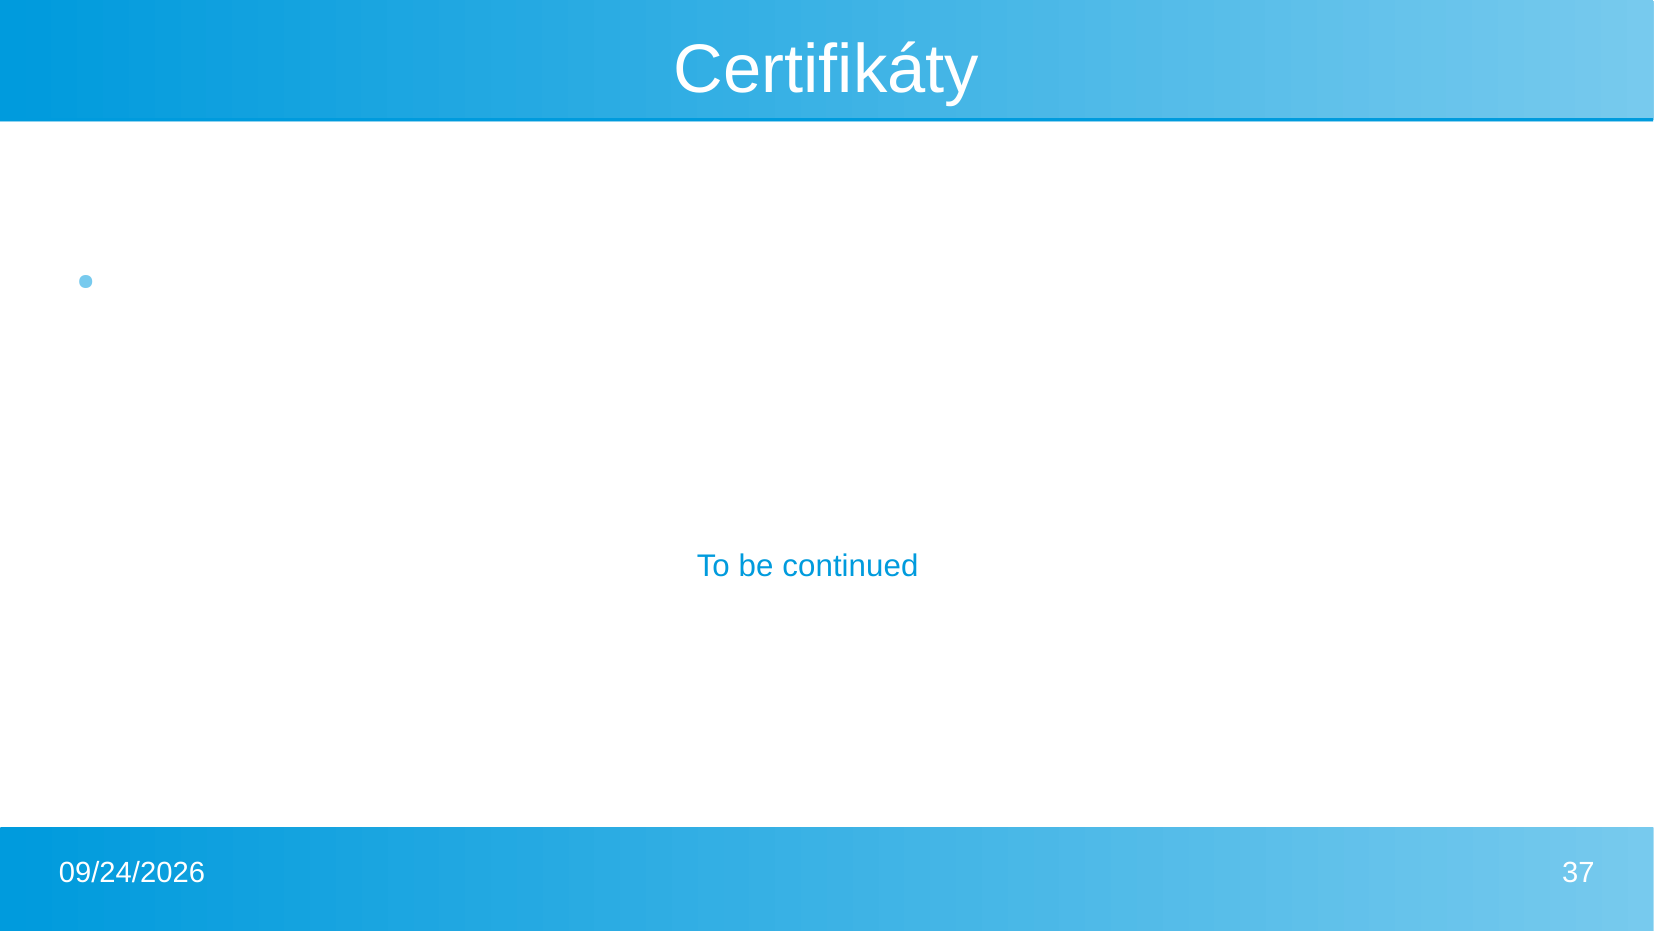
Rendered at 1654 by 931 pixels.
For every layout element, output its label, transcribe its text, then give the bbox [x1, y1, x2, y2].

list To be continued [59, 177, 1595, 768]
title Certifikáty [59, 29, 1595, 108]
